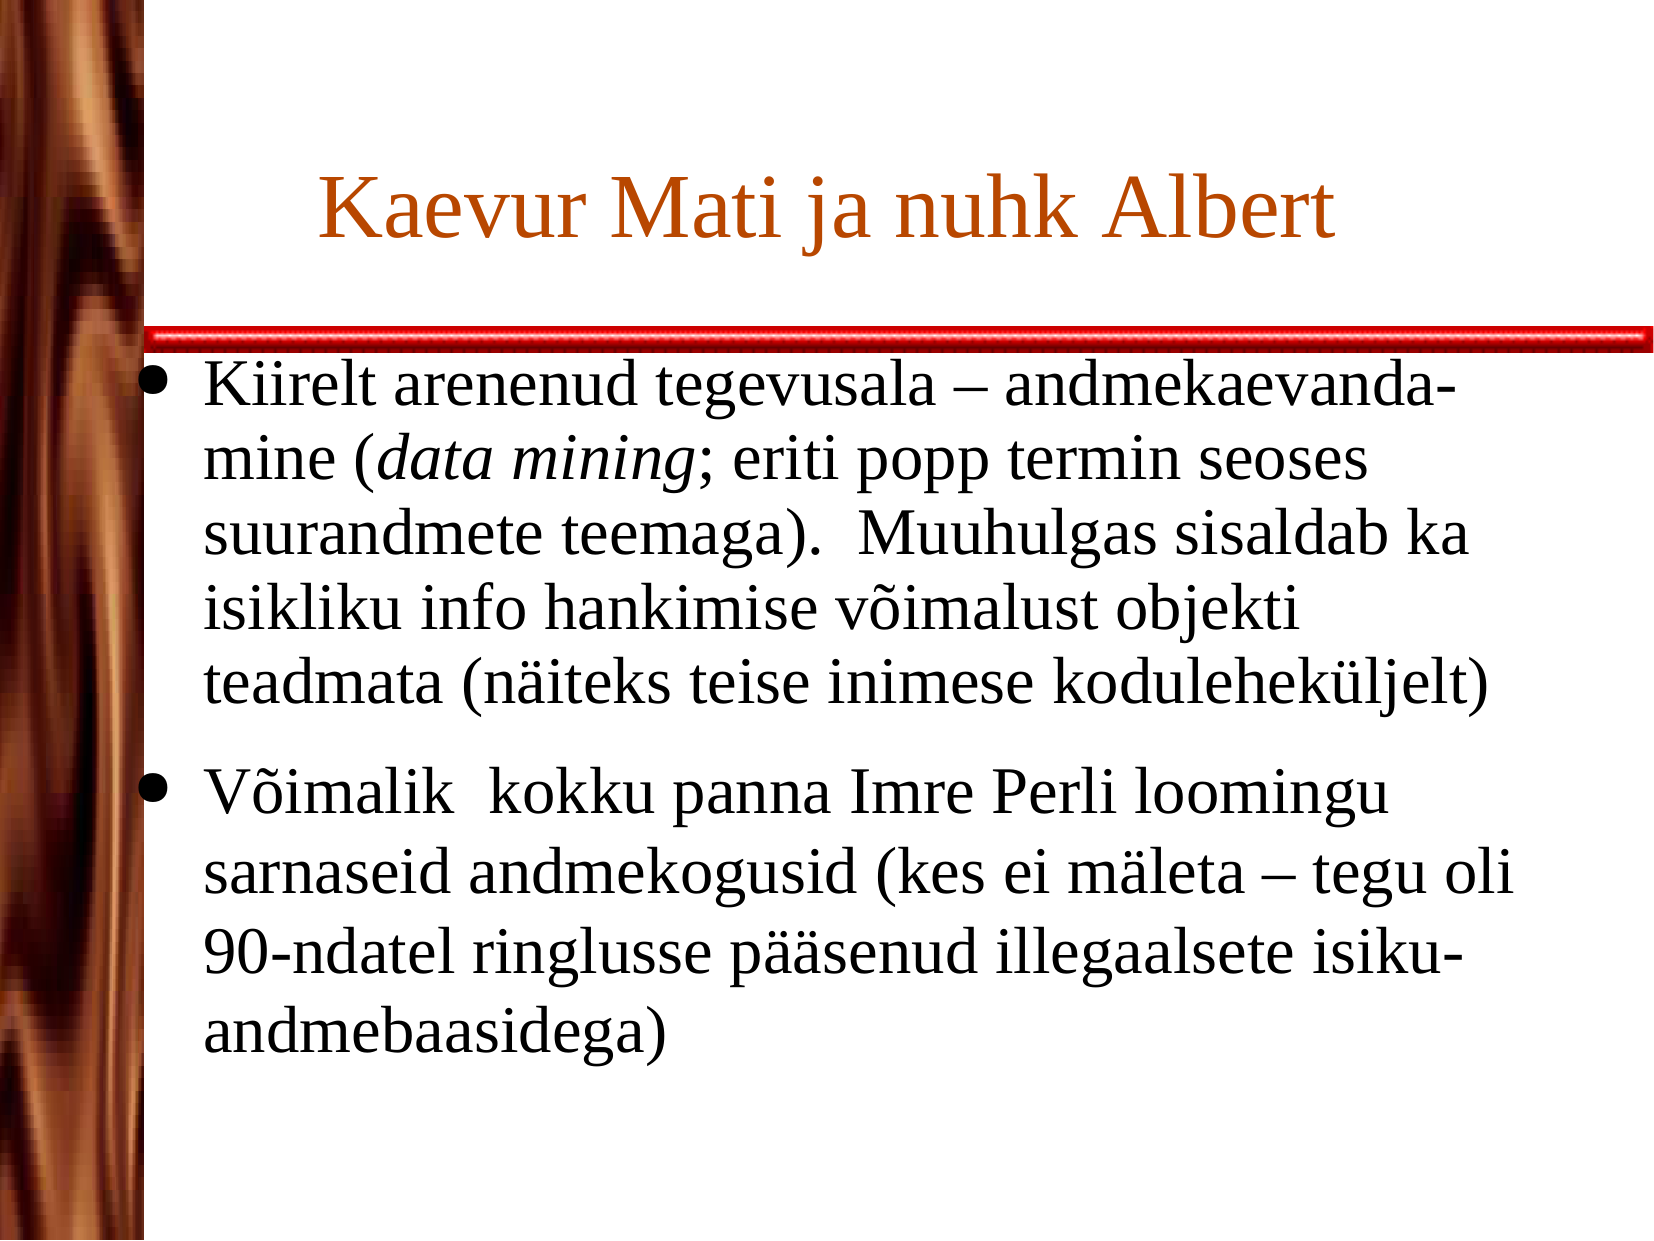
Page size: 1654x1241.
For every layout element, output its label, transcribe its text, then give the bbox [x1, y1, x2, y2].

list Kiirelt arenenud tegevusala – andmekaevanda- mine (data mining; eriti popp termin seoses suurandmete teemaga). Muuhulgas sisaldab ka isikliku info hankimise võimalust objekti teadmata (näiteks teise inimese koduleheküljelt) Võimalik kokku panna Imre Perli loomingu sarnaseid andmekogusid (kes ei mäleta – tegu oli 90-ndatel ringlusse pääsenud illegaalsete isiku- andmebaasidega) [121, 344, 1534, 1126]
title Kaevur Mati ja nuhk Albert [121, 102, 1534, 310]
picture [0, 0, 1654, 1240]
